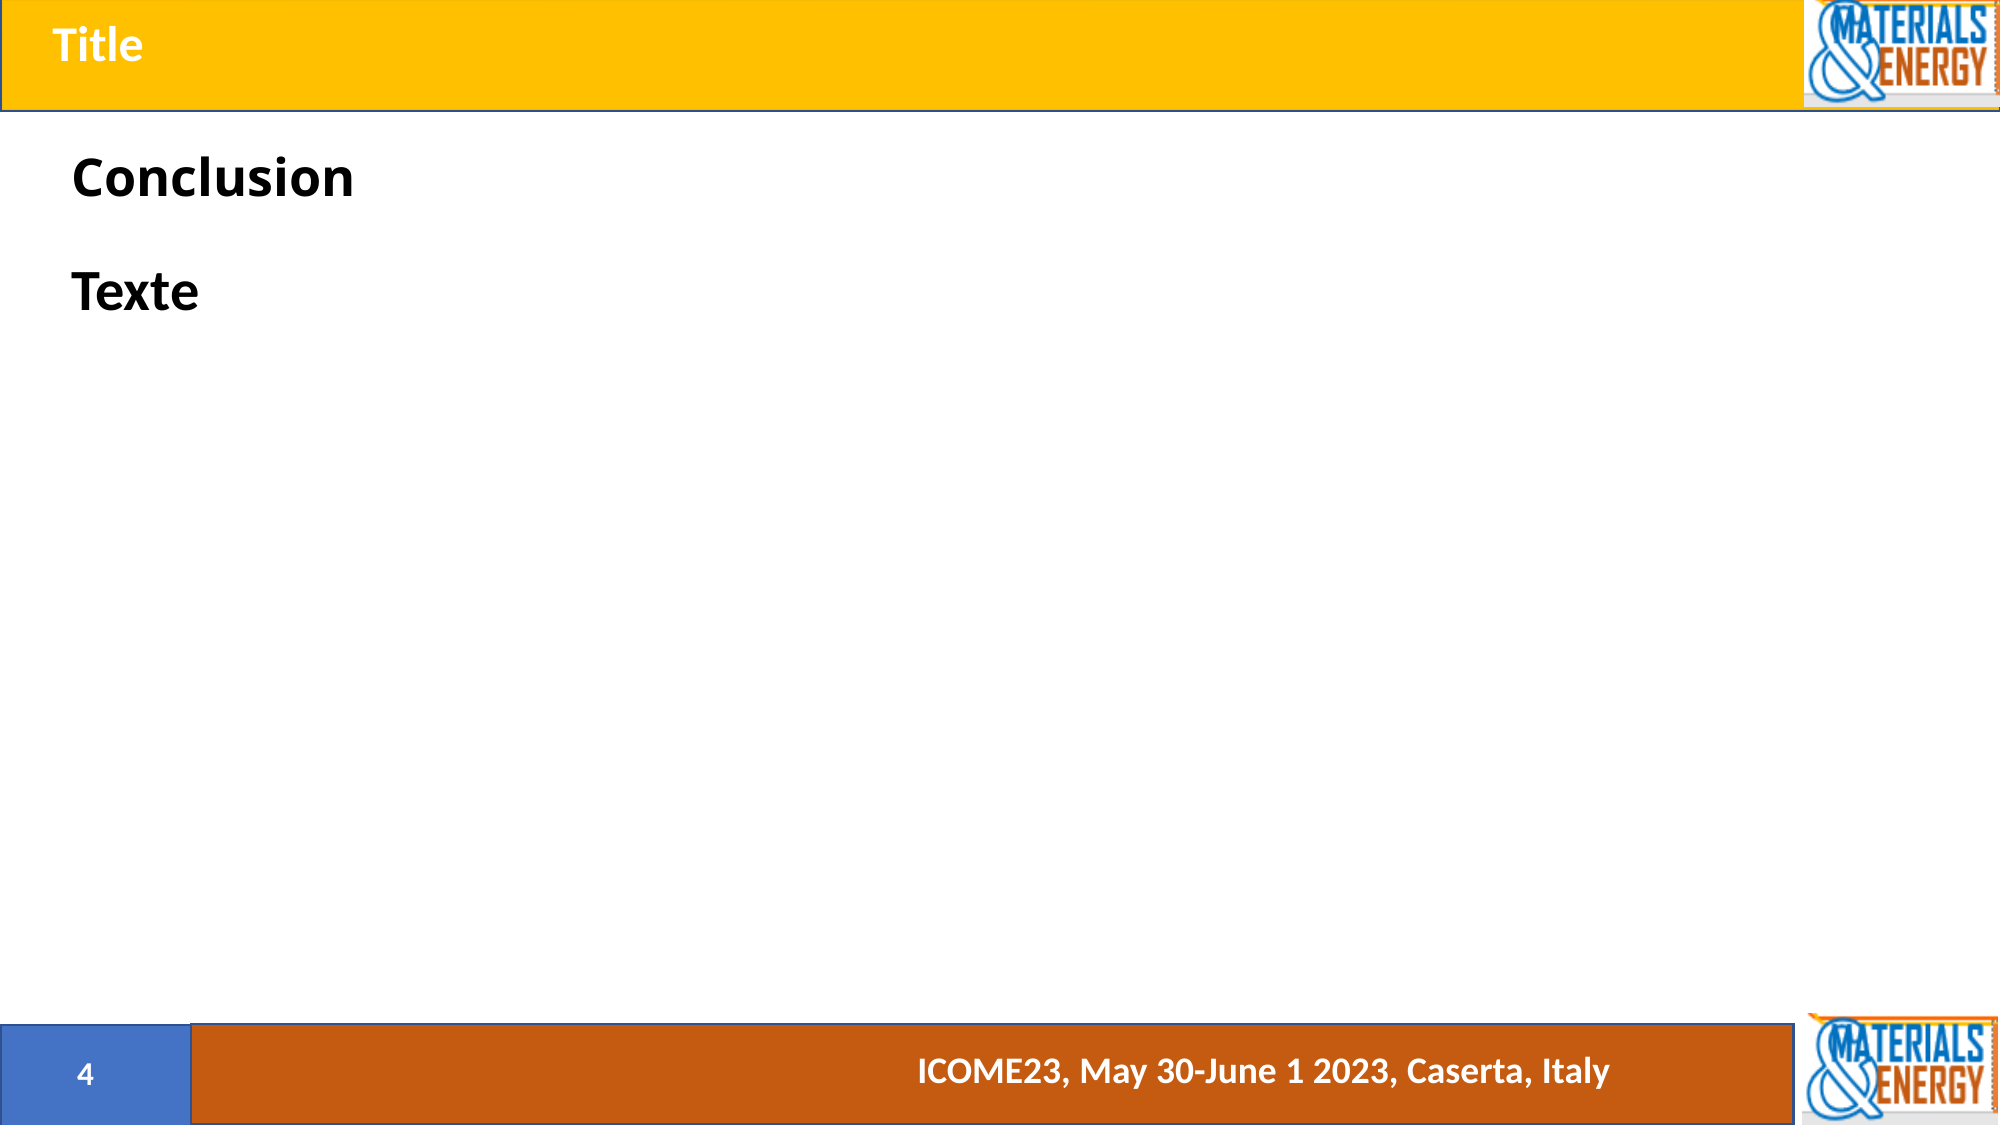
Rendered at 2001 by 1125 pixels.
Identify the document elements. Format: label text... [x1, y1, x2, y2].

picture [0, 0, 2000, 112]
text_box [33, 1047, 138, 1108]
text_box ICOME23, May 30-June 1 2023, Caserta, Italy [191, 1024, 1794, 1124]
text_box Title [37, 16, 430, 93]
picture [0, 1024, 191, 1125]
list Texte [56, 253, 1782, 967]
title Conclusion [56, 132, 1782, 253]
